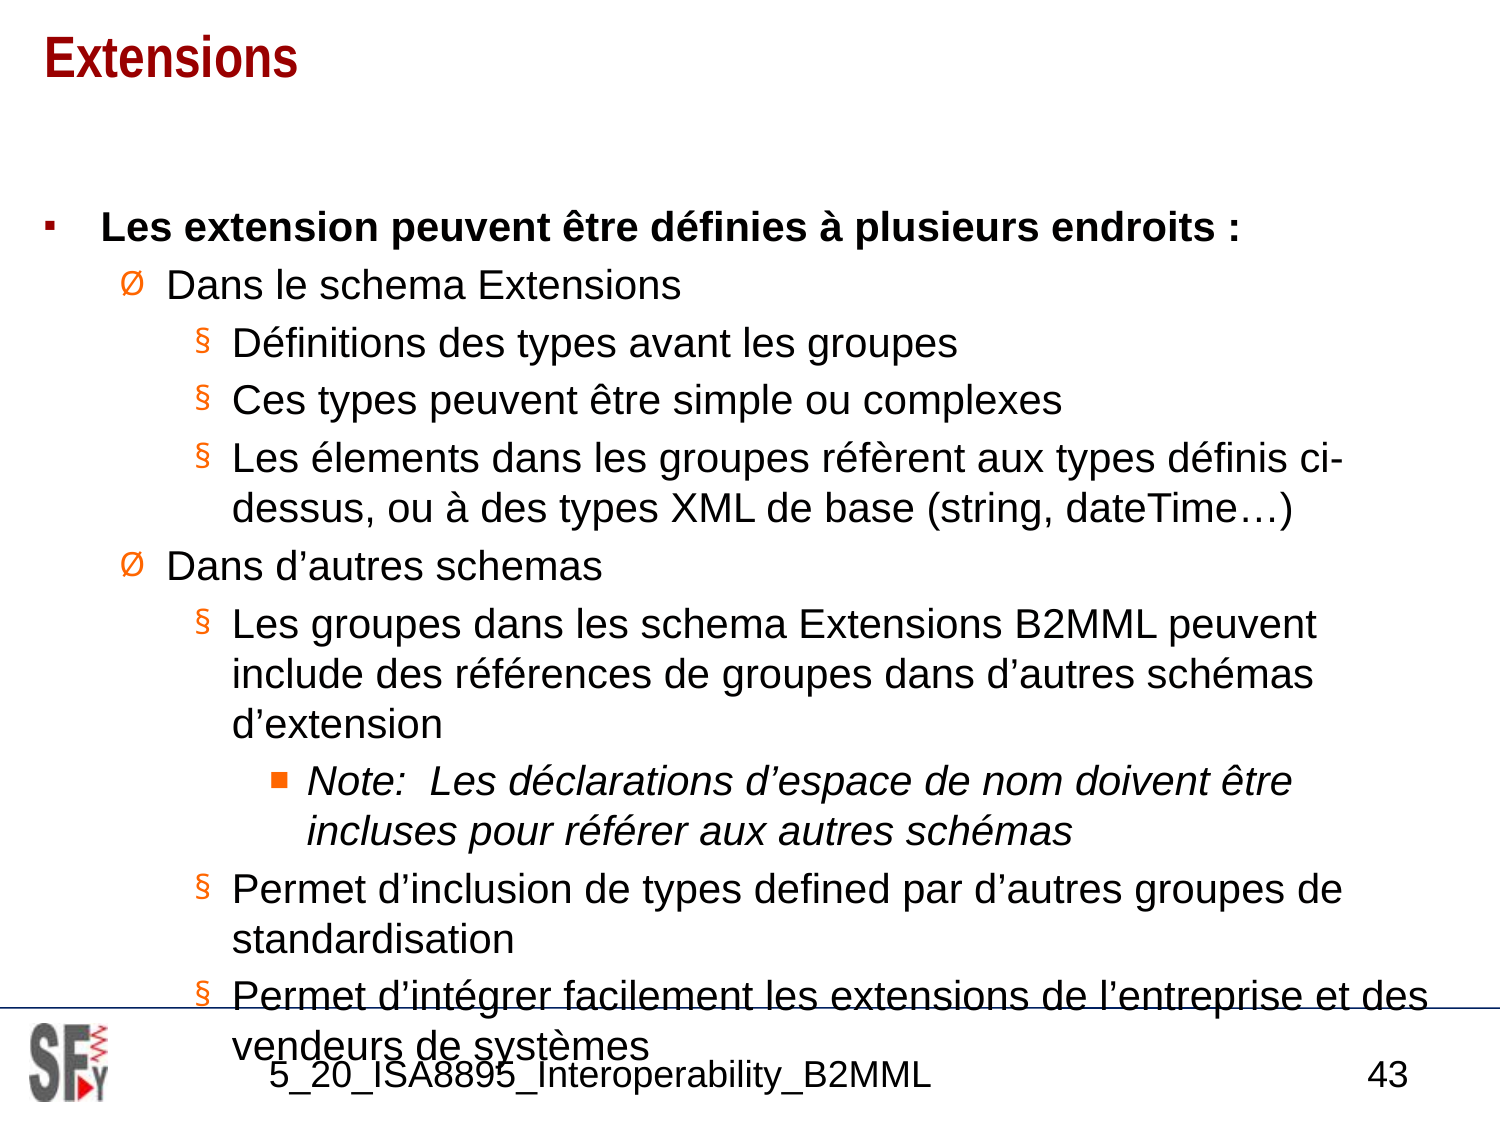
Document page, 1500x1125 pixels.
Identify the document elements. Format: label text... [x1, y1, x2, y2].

slide_number <numéro> [1352, 1034, 1490, 1103]
footer 5_20_ISA8895_Interoperability_B2MML [253, 1034, 1336, 1103]
title Extensions [29, 12, 1471, 138]
list Les extension peuvent être définies à plusieurs endroits : Dans le schema Extensions Définitions des types avant les groupes Ces types peuvent être simple ou complexes Les élements dans les groupes réfèrent aux types définis ci-dessus, ou à des types XML de base (string, dateTime…) Dans d’autres schemas Les groupes dans les schema Extensions B2MML peuvent include des références de groupes dans d’autres schémas d’extension Note: Les déclarations d’espace de nom doivent être incluses pour référer aux autres schémas Permet d’inclusion de types defined par d’autres groupes de standardisation Permet d’intégrer facilement les extensions de l’entreprise et des vendeurs de systèmes [29, 184, 1471, 988]
picture [29, 1023, 108, 1102]
